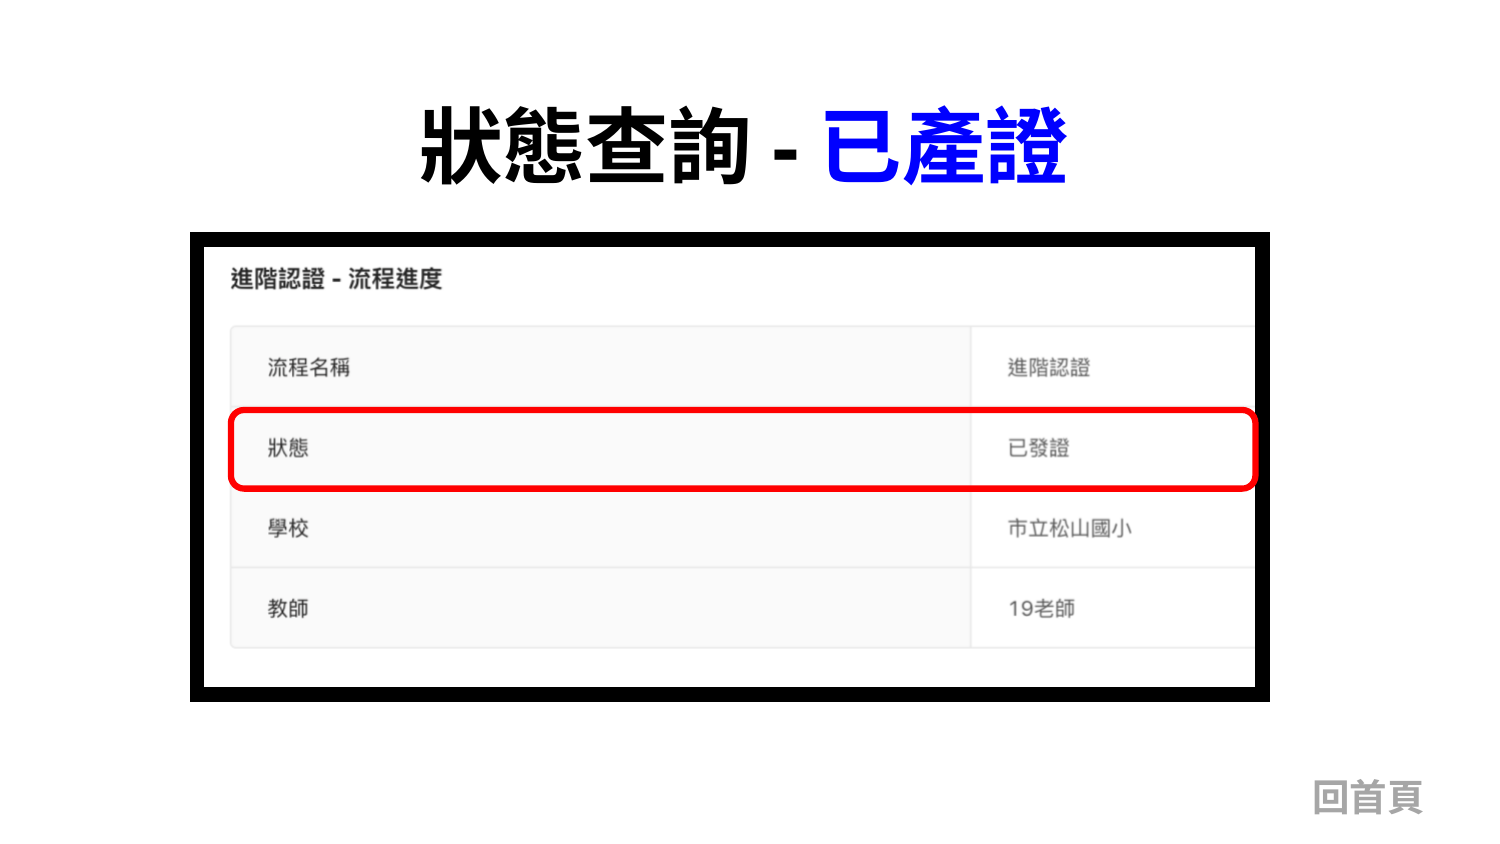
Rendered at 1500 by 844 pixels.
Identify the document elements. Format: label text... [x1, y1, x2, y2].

title 狀態查詢-已產證 [215, 86, 1273, 173]
picture [204, 246, 1256, 688]
picture [235, 414, 1252, 485]
